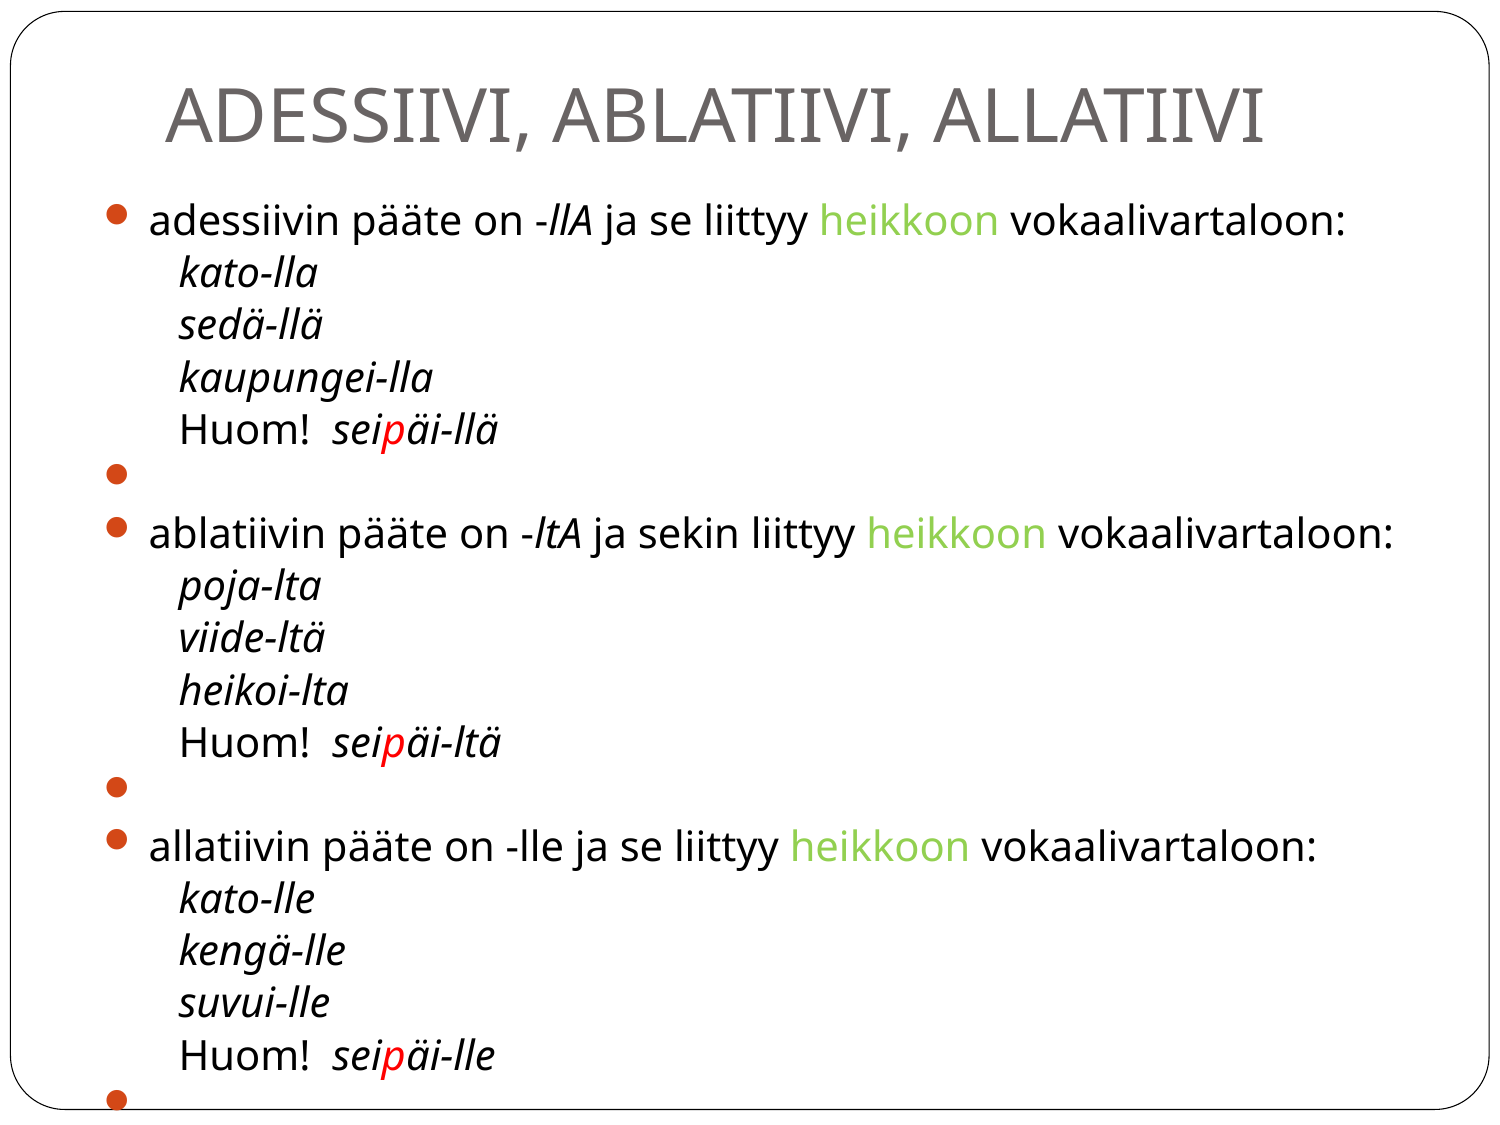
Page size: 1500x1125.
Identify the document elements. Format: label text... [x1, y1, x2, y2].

title ADESSIIVI, ABLATIIVI, ALLATIIVI [150, 45, 1426, 173]
list adessiivin pääte on -llA ja se liittyy heikkoon vokaalivartaloon: kato-lla sedä-llä kaupungei-lla Huom! seipäi-llä ablatiivin pääte on -ltA ja sekin liittyy heikkoon vokaalivartaloon: poja-lta viide-ltä heikoi-lta Huom! seipäi-ltä allatiivin pääte on -lle ja se liittyy heikkoon vokaalivartaloon: kato-lle kengä-lle suvui-lle Huom! seipäi-lle [88, 196, 1426, 1095]
